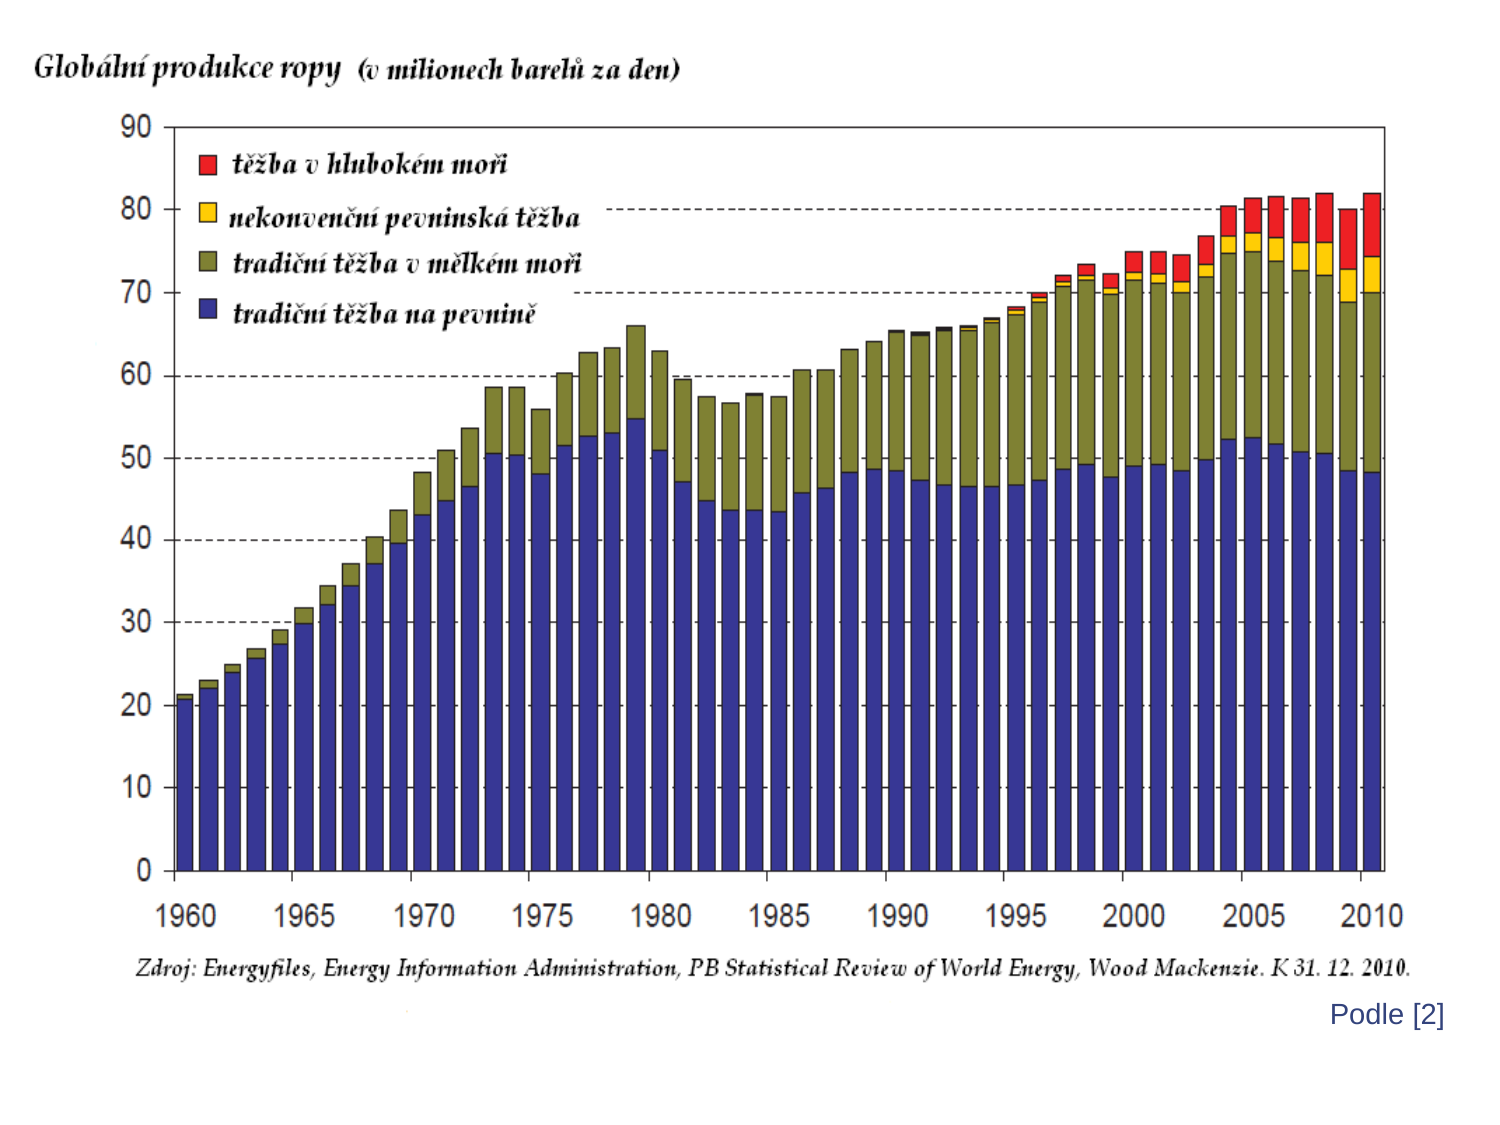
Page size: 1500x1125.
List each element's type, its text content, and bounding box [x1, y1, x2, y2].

chart [24, 37, 1450, 1026]
text_box Podle [2] [1314, 987, 1461, 1038]
